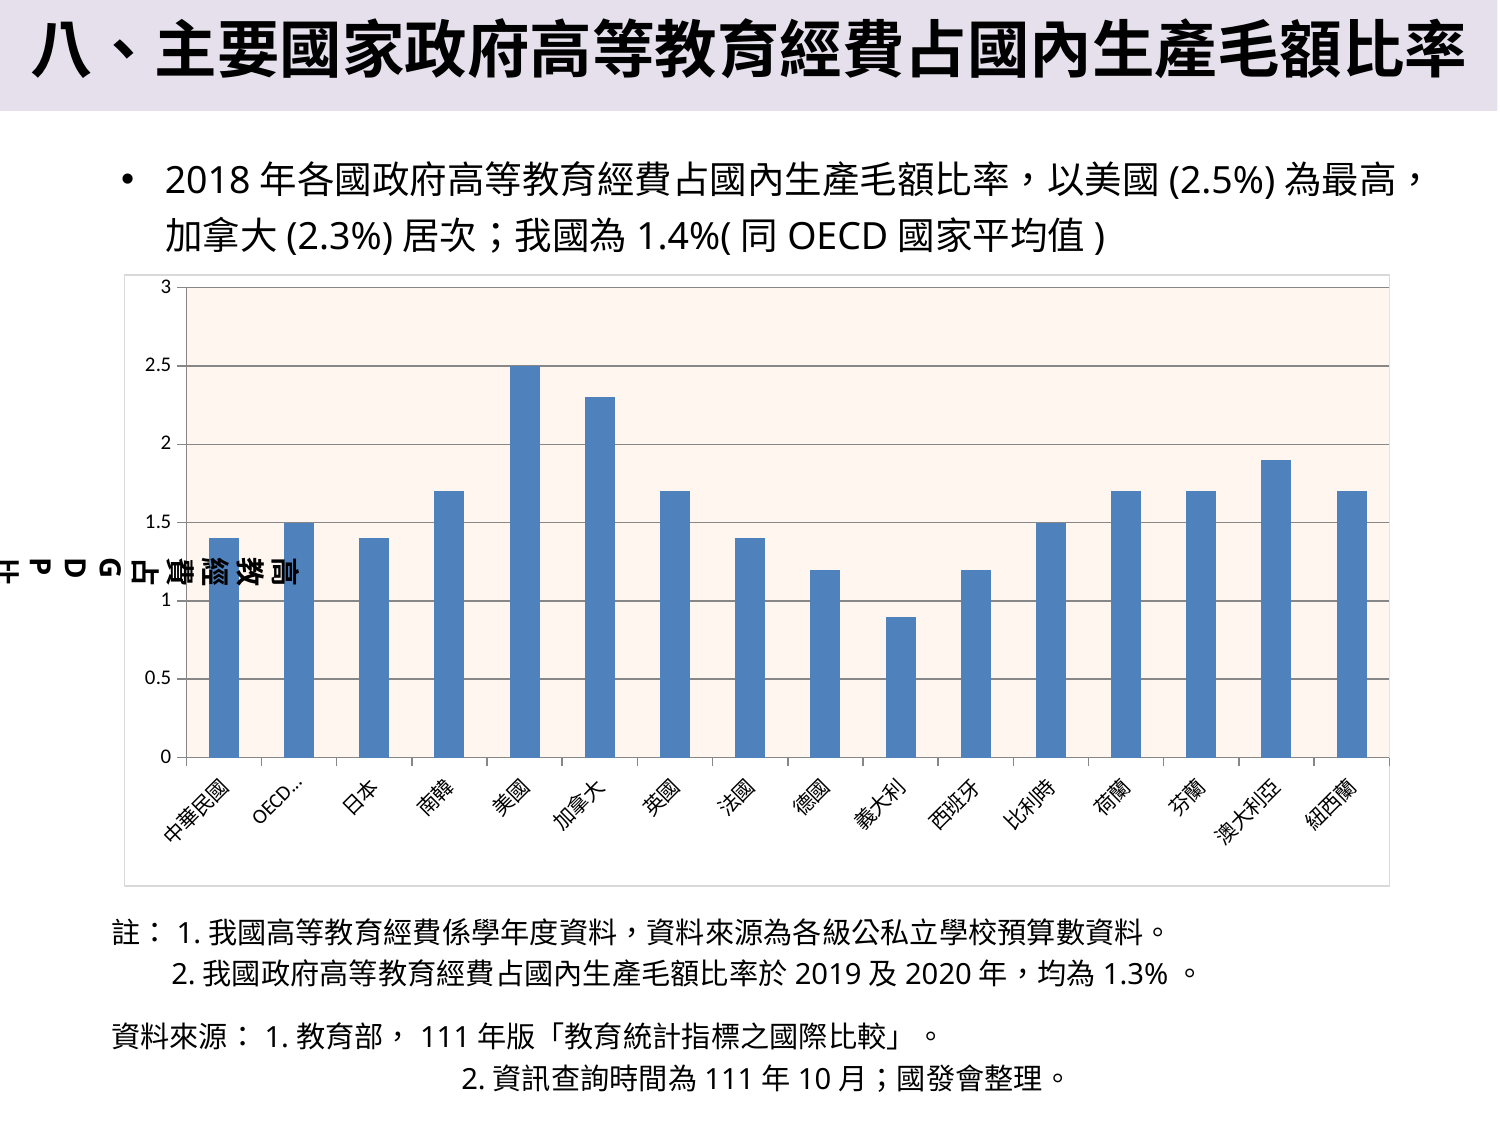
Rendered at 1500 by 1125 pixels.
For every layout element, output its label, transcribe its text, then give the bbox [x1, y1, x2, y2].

chart [123, 274, 1391, 887]
text_box 2018年各國政府高等教育經費占國內生產毛額比率，以美國(2.5%)為最高， 加拿大(2.3%)居次；我國為1.4%(同OECD國家平均值) [106, 136, 1483, 377]
text_box 高教經費占GDP比率（％） [88, 385, 155, 765]
text_box 註：1.我國高等教育經費係學年度資料，資料來源為各級公私立學校預算數資料。 2.我國政府高等教育經費占國內生產毛額比率於2019及2020年，均為1.3%。 資料來源：1.教育部，111年版「教育統計指標之國際比較」。 2.資訊查詢時間為111年10月；國發會整理。 [96, 900, 1493, 1103]
text_box 八、主要國家政府高等教育經費占國內生產毛額比率 [0, 0, 1498, 111]
